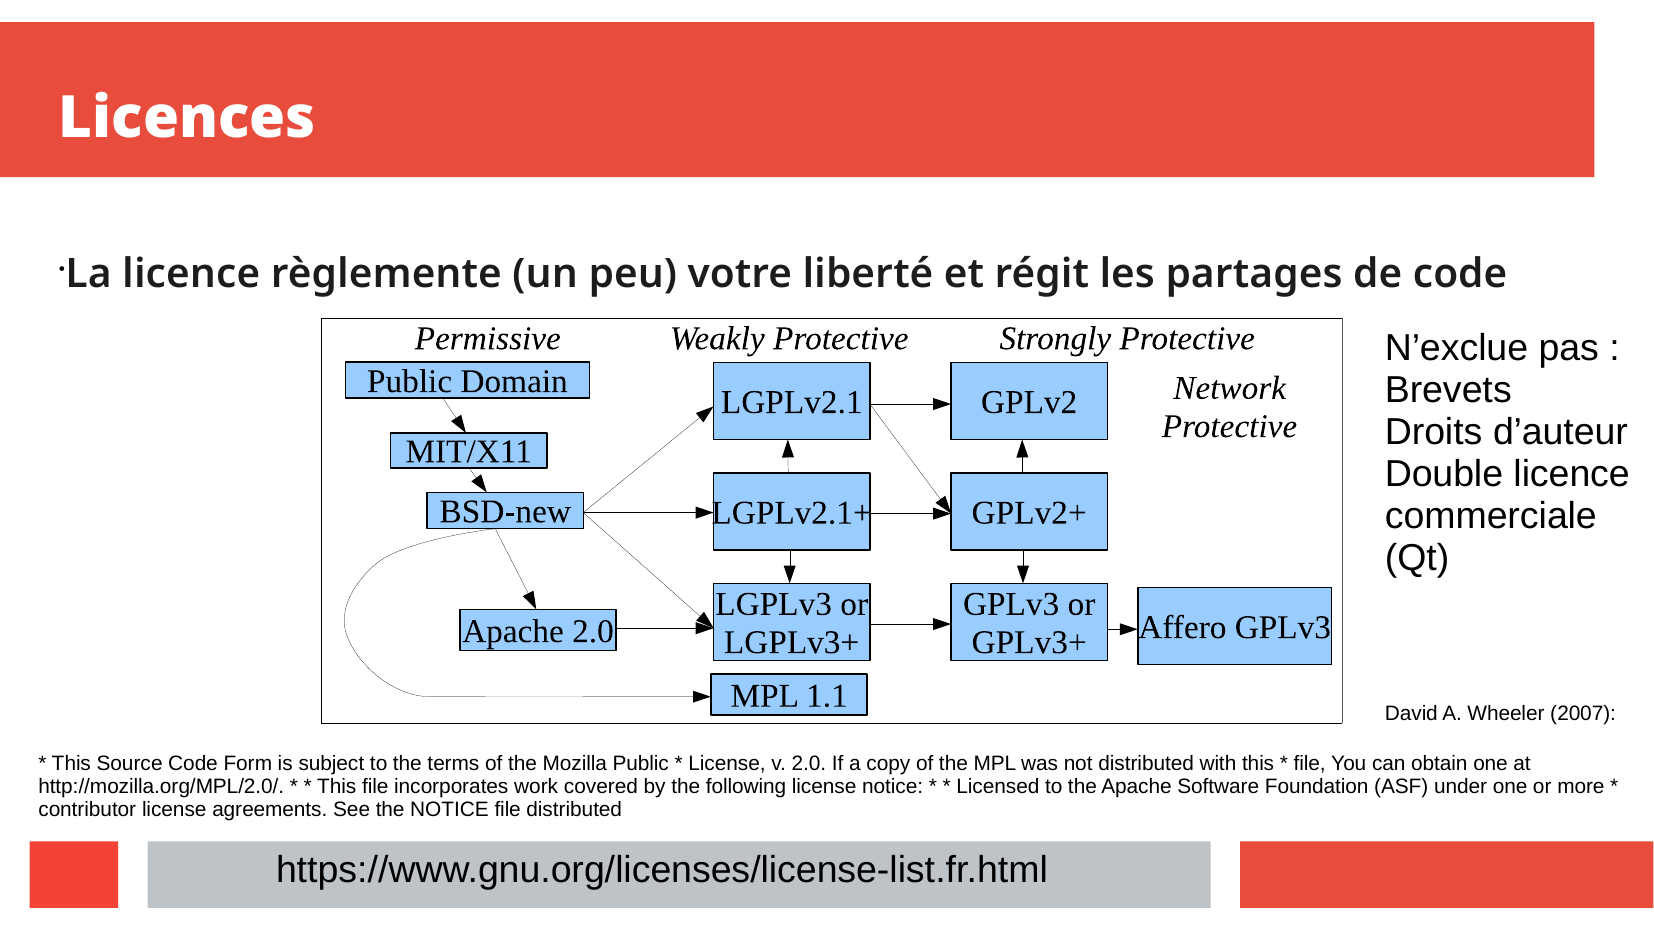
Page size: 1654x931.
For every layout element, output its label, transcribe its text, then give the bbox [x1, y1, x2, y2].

text_box [283, 307, 1382, 364]
picture [320, 364, 1343, 724]
text_box * This Source Code Form is subject to the terms of the Mozilla Public * License, v. 2.0. If a copy of the MPL was not distributed with this * file, You can obtain one at http://mozilla.org/MPL/2.0/. * * This file incorporates work covered by the following license notice: * * Licensed to the Apache Software Foundation (ASF) under one or more * contributor license agreements. See the NOTICE file distributed [23, 744, 1634, 829]
text_box https://www.gnu.org/licenses/license-list.fr.html [261, 840, 1170, 910]
list La licence règlemente (un peu) votre liberté et régit les partages de code [59, 243, 1565, 744]
text_box N’exclue pas : Brevets Droits d’auteur Double licence commerciale (Qt) [1370, 318, 1654, 712]
title Licences [59, 44, 1595, 156]
text_box David A. Wheeler (2007): [1370, 712, 1631, 733]
